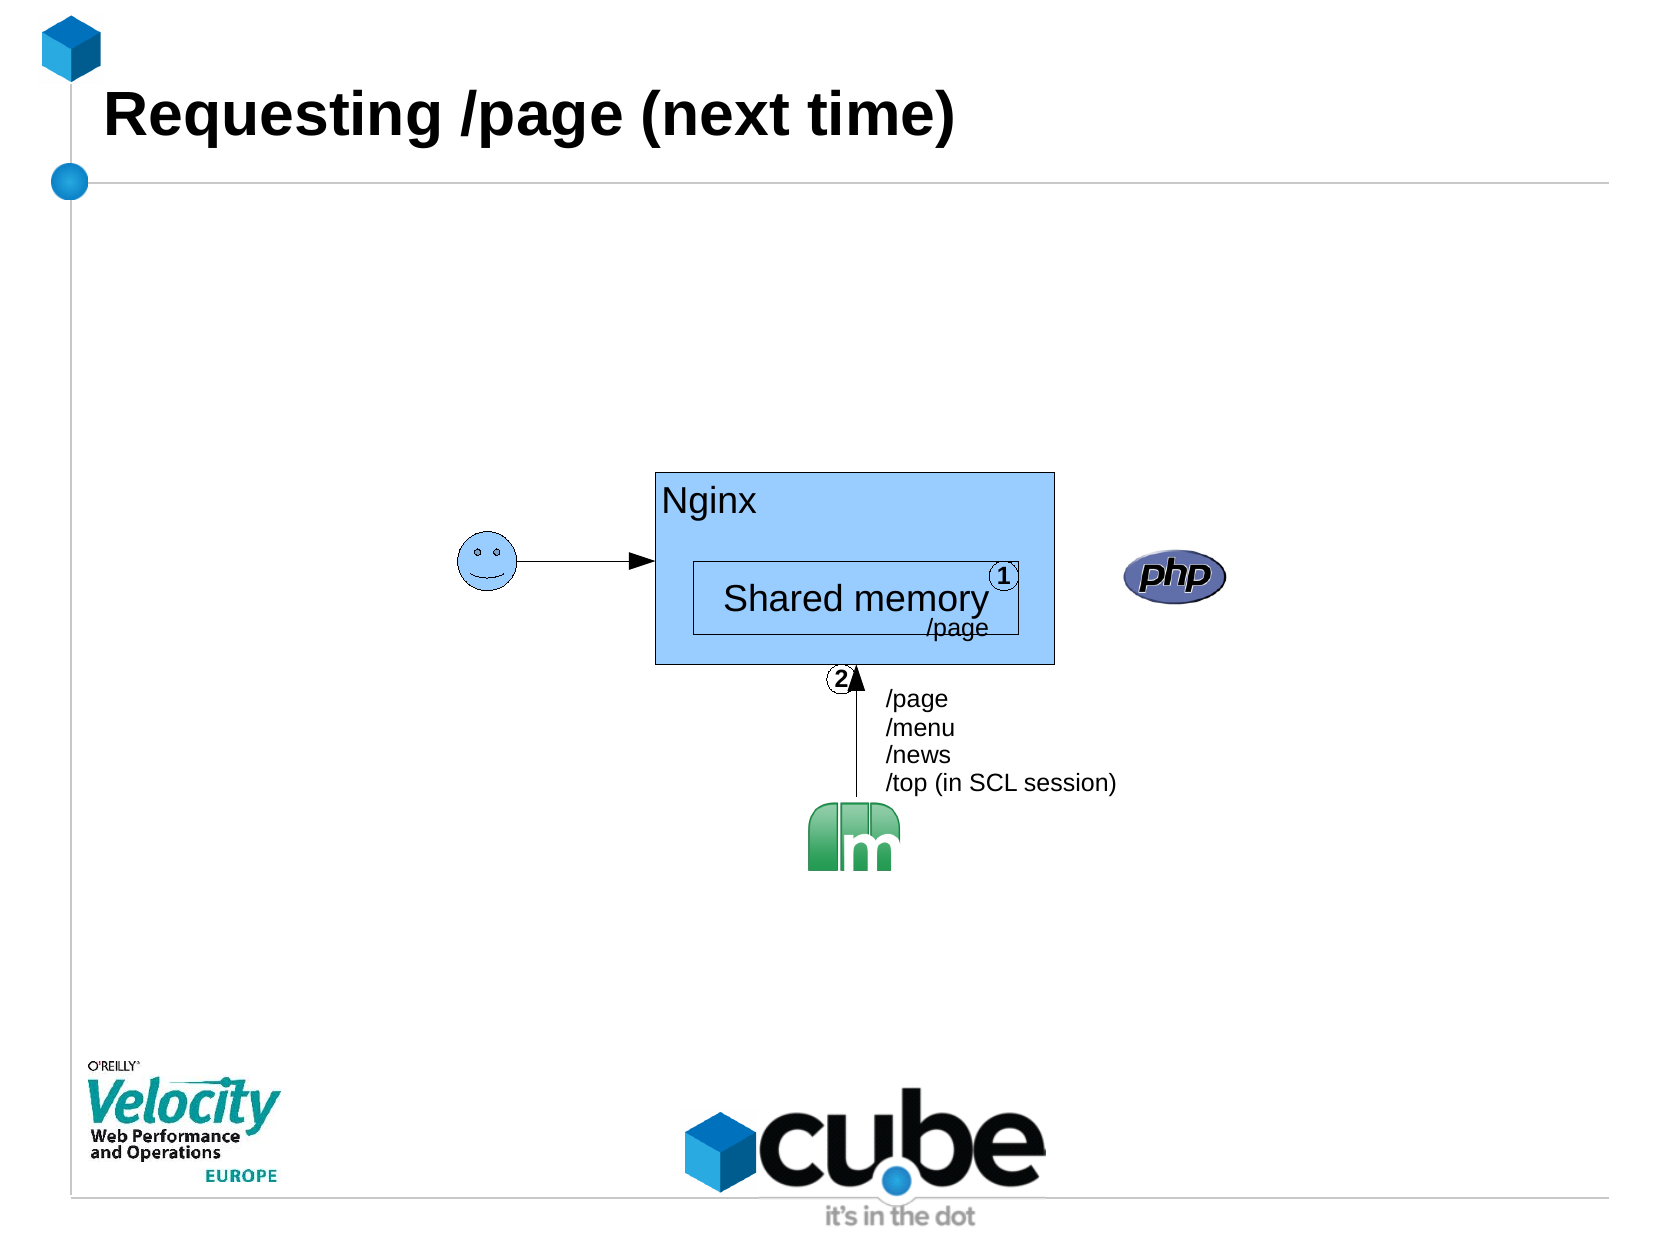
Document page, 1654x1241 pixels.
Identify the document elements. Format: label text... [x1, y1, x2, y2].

text_box Shared memory [693, 561, 1019, 635]
text_box Nginx [646, 472, 772, 530]
text_box 1 [989, 561, 1019, 591]
text_box /page [911, 606, 1004, 650]
text_box /page /menu /news /top (in SCL session) [871, 677, 1133, 805]
picture [807, 801, 901, 875]
text_box [457, 531, 517, 591]
picture [88, 1061, 281, 1182]
text_box [655, 472, 1055, 665]
title Requesting /page (next time) [103, 49, 1551, 178]
text_box 2 [826, 664, 857, 694]
picture [1119, 537, 1230, 616]
